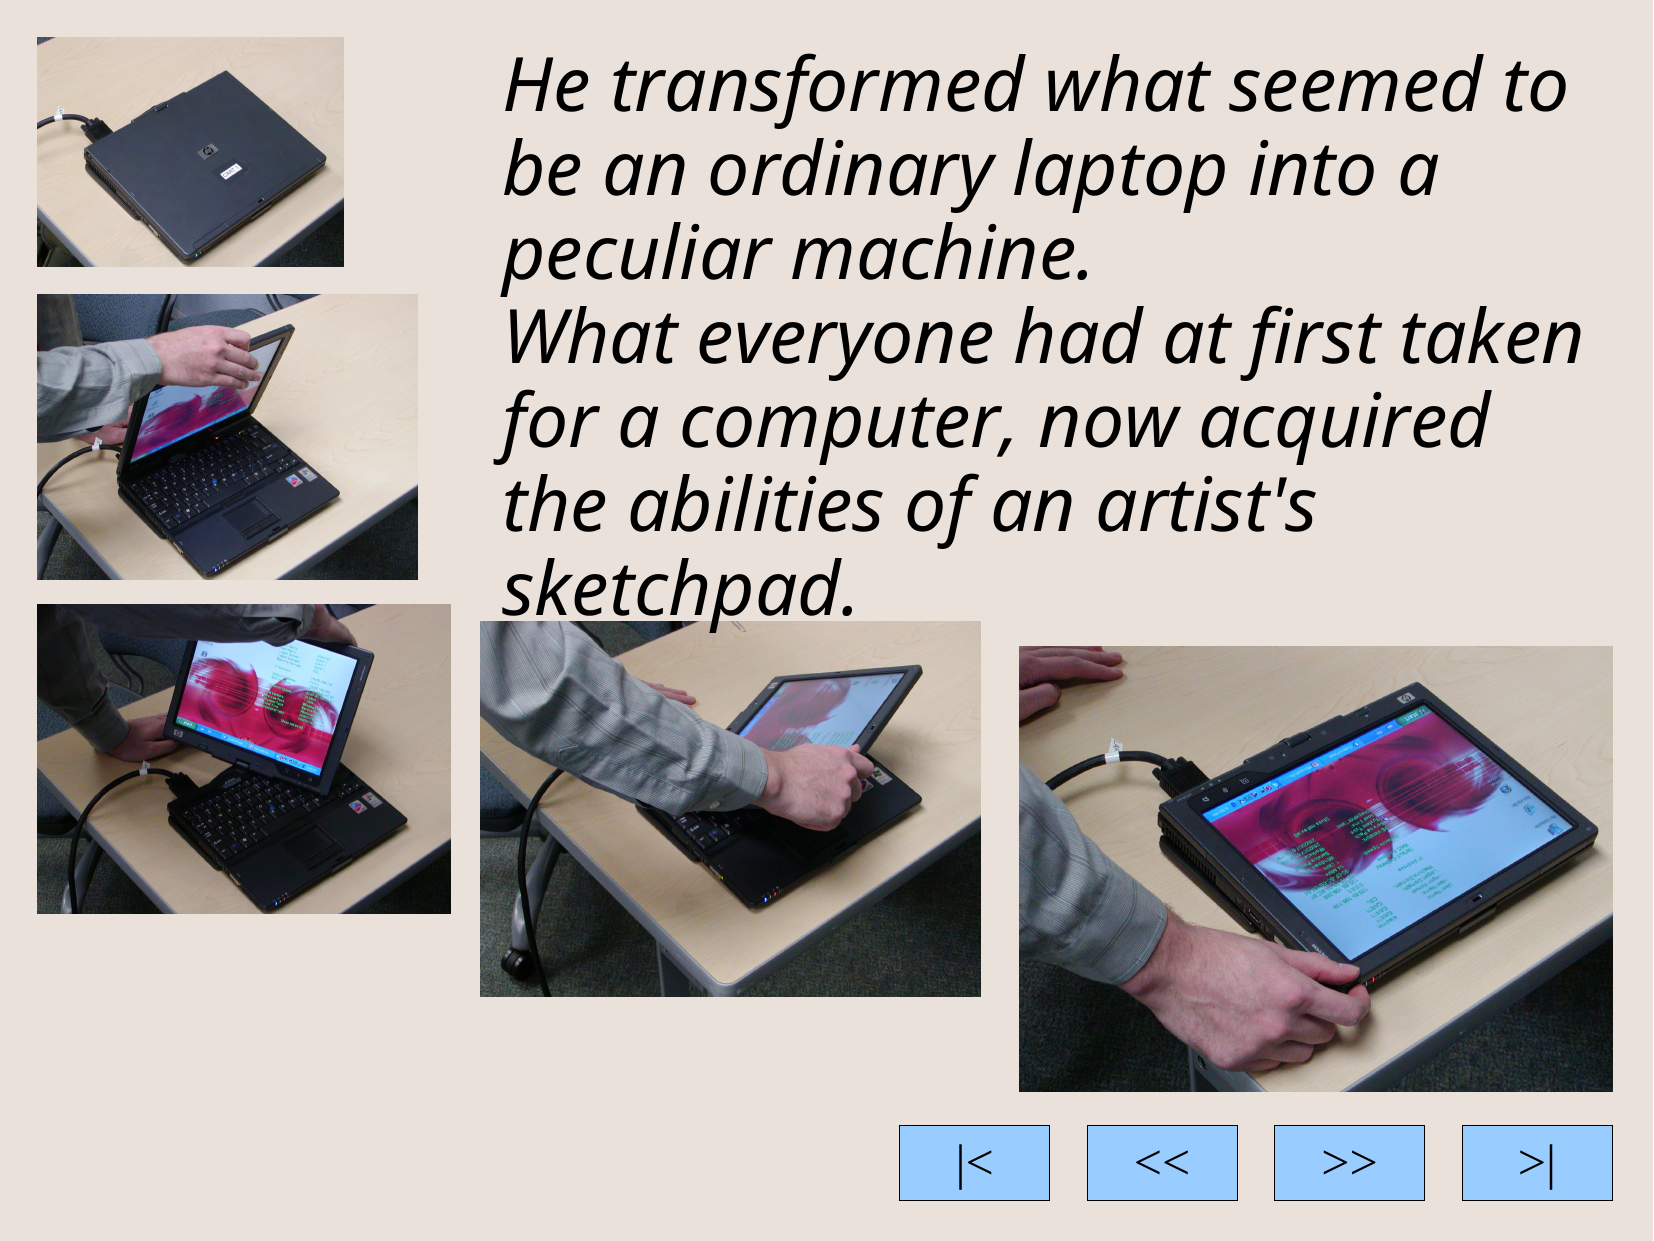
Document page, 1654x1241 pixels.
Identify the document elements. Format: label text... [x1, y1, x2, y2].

picture [1019, 646, 1613, 1092]
picture [37, 294, 418, 580]
text_box He transformed what seemed to be an ordinary laptop into a peculiar machine. What everyone had at first taken for a computer, now acquired the abilities of an artist's sketchpad. [487, 37, 1613, 537]
picture [480, 621, 981, 997]
picture [37, 604, 451, 914]
picture [37, 37, 344, 267]
